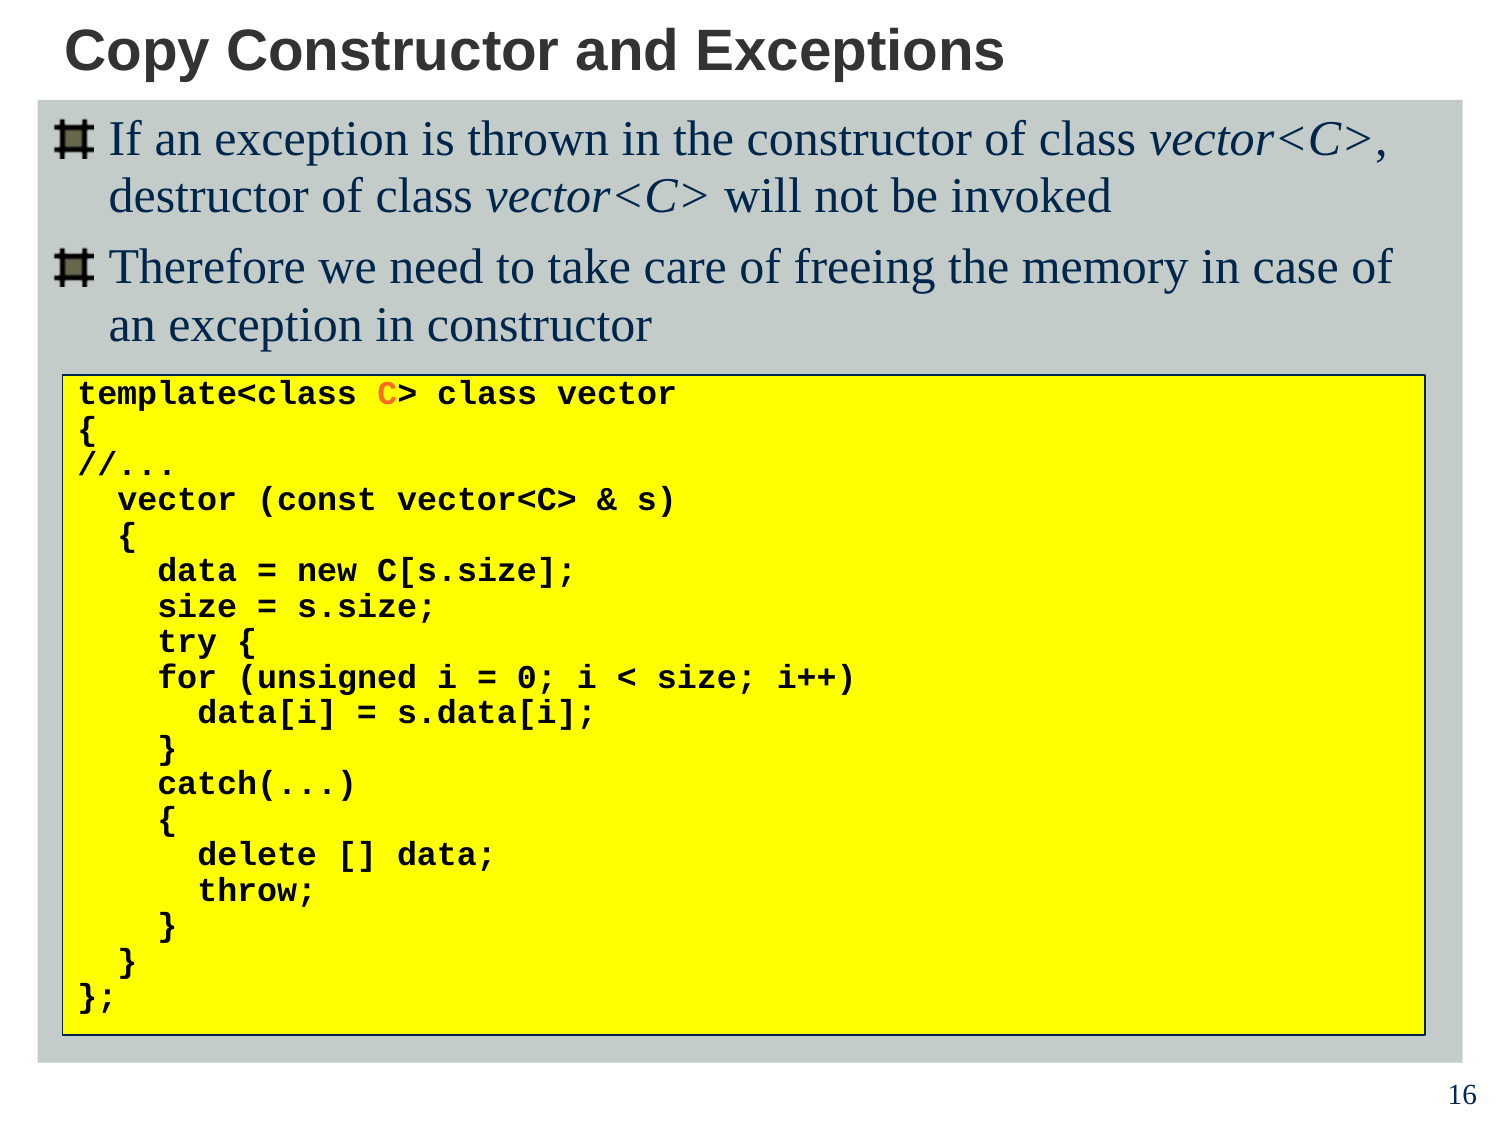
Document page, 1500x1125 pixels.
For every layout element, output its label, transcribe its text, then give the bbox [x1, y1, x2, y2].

text_box template<class C> class vector { //... vector (const vector<C> & s) { data = new C[s.size]; size = s.size; try { for (unsigned i = 0; i < size; i++) data[i] = s.data[i]; } catch(...) { delete [] data; throw; } } }; [62, 375, 1426, 1047]
list If an exception is thrown in the constructor of class vector<C>, destructor of class vector<C> will not be invoked Therefore we need to take care of freeing the memory in case of an exception in constructor [37, 99, 1463, 1063]
title Copy Constructor and Exceptions [50, 0, 1450, 91]
